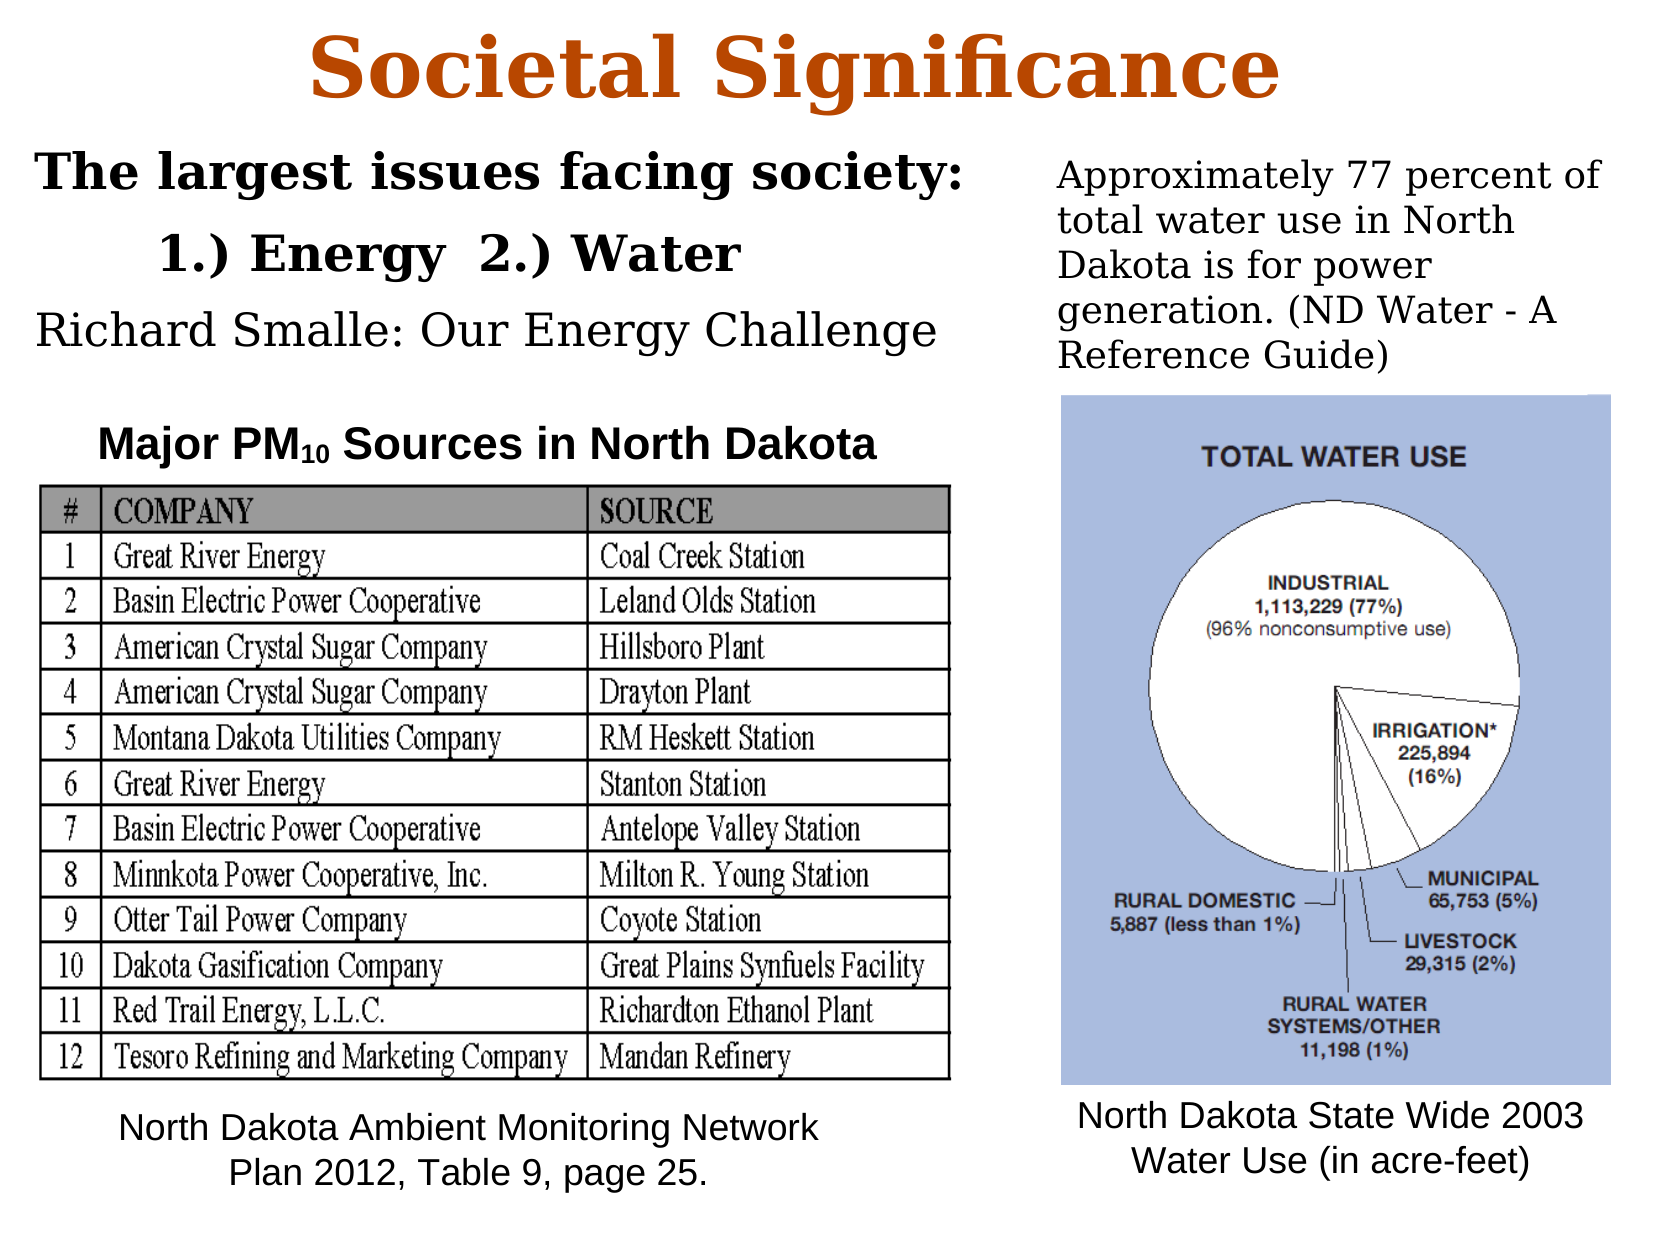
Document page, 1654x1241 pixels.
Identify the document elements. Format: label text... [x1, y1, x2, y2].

text_box North Dakota State Wide 2003 Water Use (in acre-feet) [1049, 1083, 1612, 1197]
text_box Approximately 77 percent of total water use in North Dakota is for power generation. (ND Water - A Reference Guide) [1013, 144, 1638, 407]
text_box Major PM10 Sources in North Dakota [37, 406, 938, 492]
picture [1061, 394, 1611, 1083]
picture [36, 471, 952, 1084]
text_box The largest issues facing society: 1.) Energy 2.) Water Richard Smalle: Our Energy Challenge [19, 132, 1013, 1028]
text_box North Dakota Ambient Monitoring Network Plan 2012, Table 9, page 25. [74, 1095, 863, 1209]
title Societal Significance [0, 13, 1650, 127]
